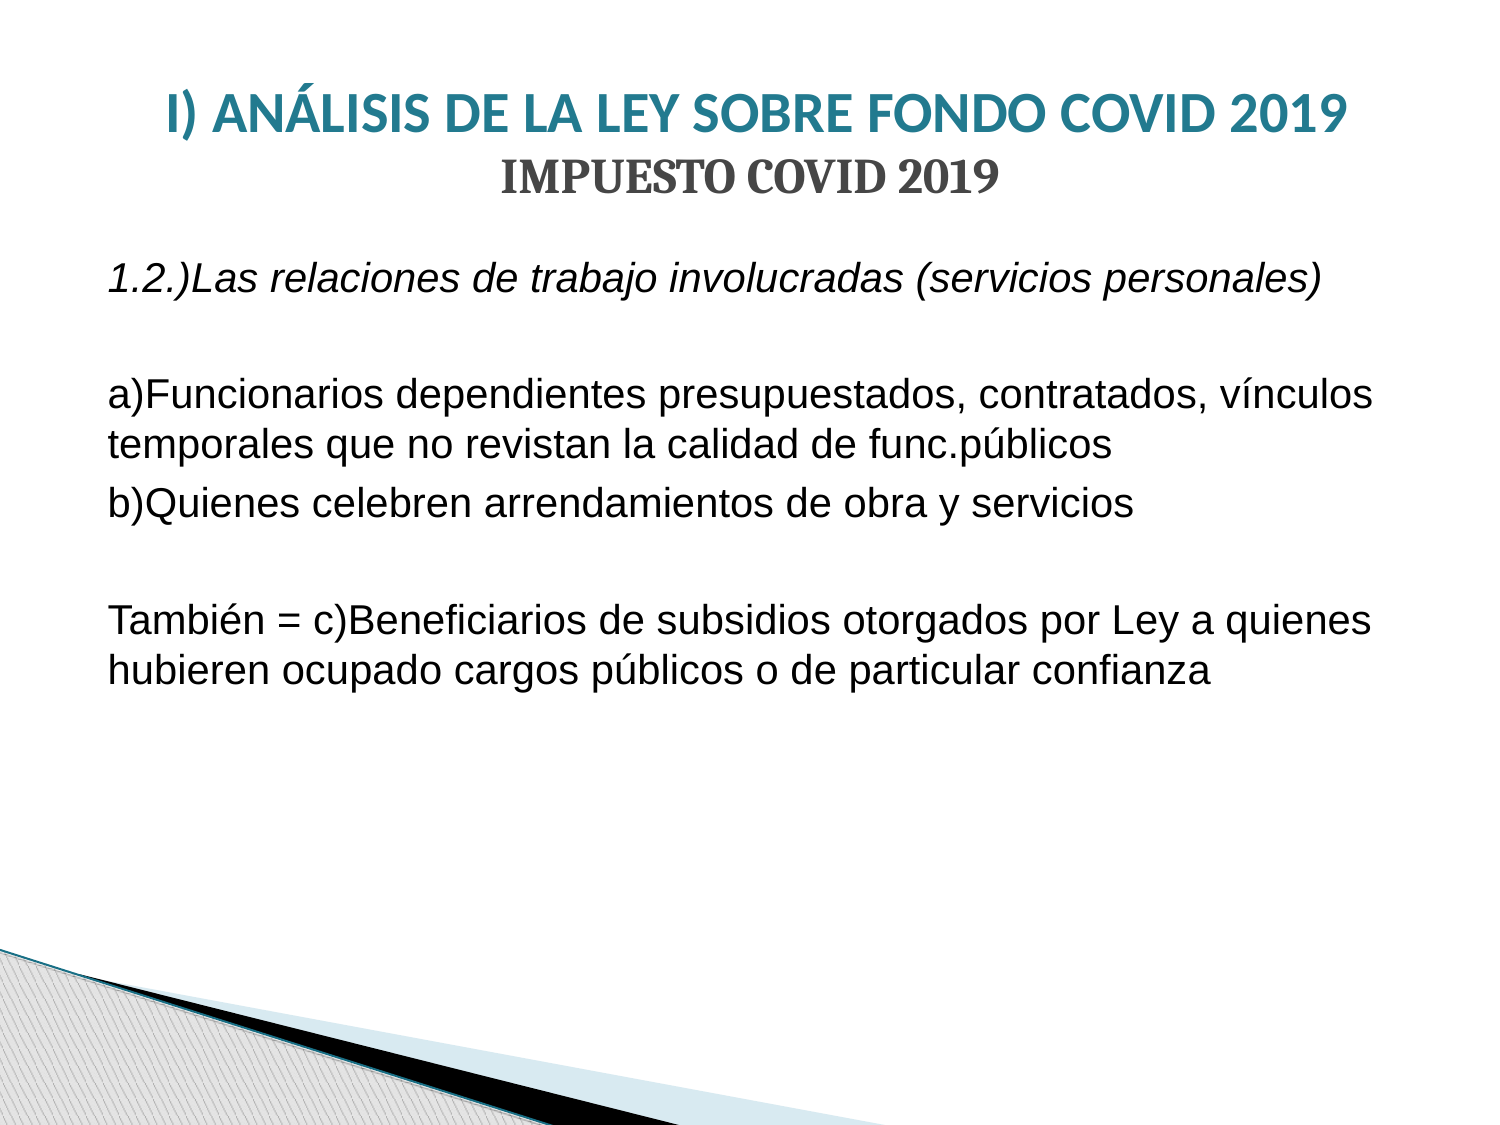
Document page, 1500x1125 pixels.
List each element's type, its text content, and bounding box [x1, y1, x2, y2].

list 1.2.)Las relaciones de trabajo involucradas (servicios personales) a)Funcionarios dependientes presupuestados, contratados, vínculos temporales que no revistan la calidad de func.públicos b)Quienes celebren arrendamientos de obra y servicios También = c)Beneficiarios de subsidios otorgados por Ley a quienes hubieren ocupado cargos públicos o de particular confianza [75, 243, 1425, 986]
title I) ANÁLISIS DE LA LEY SOBRE FONDO COVID 2019 IMPUESTO COVID 2019 [75, 45, 1425, 233]
